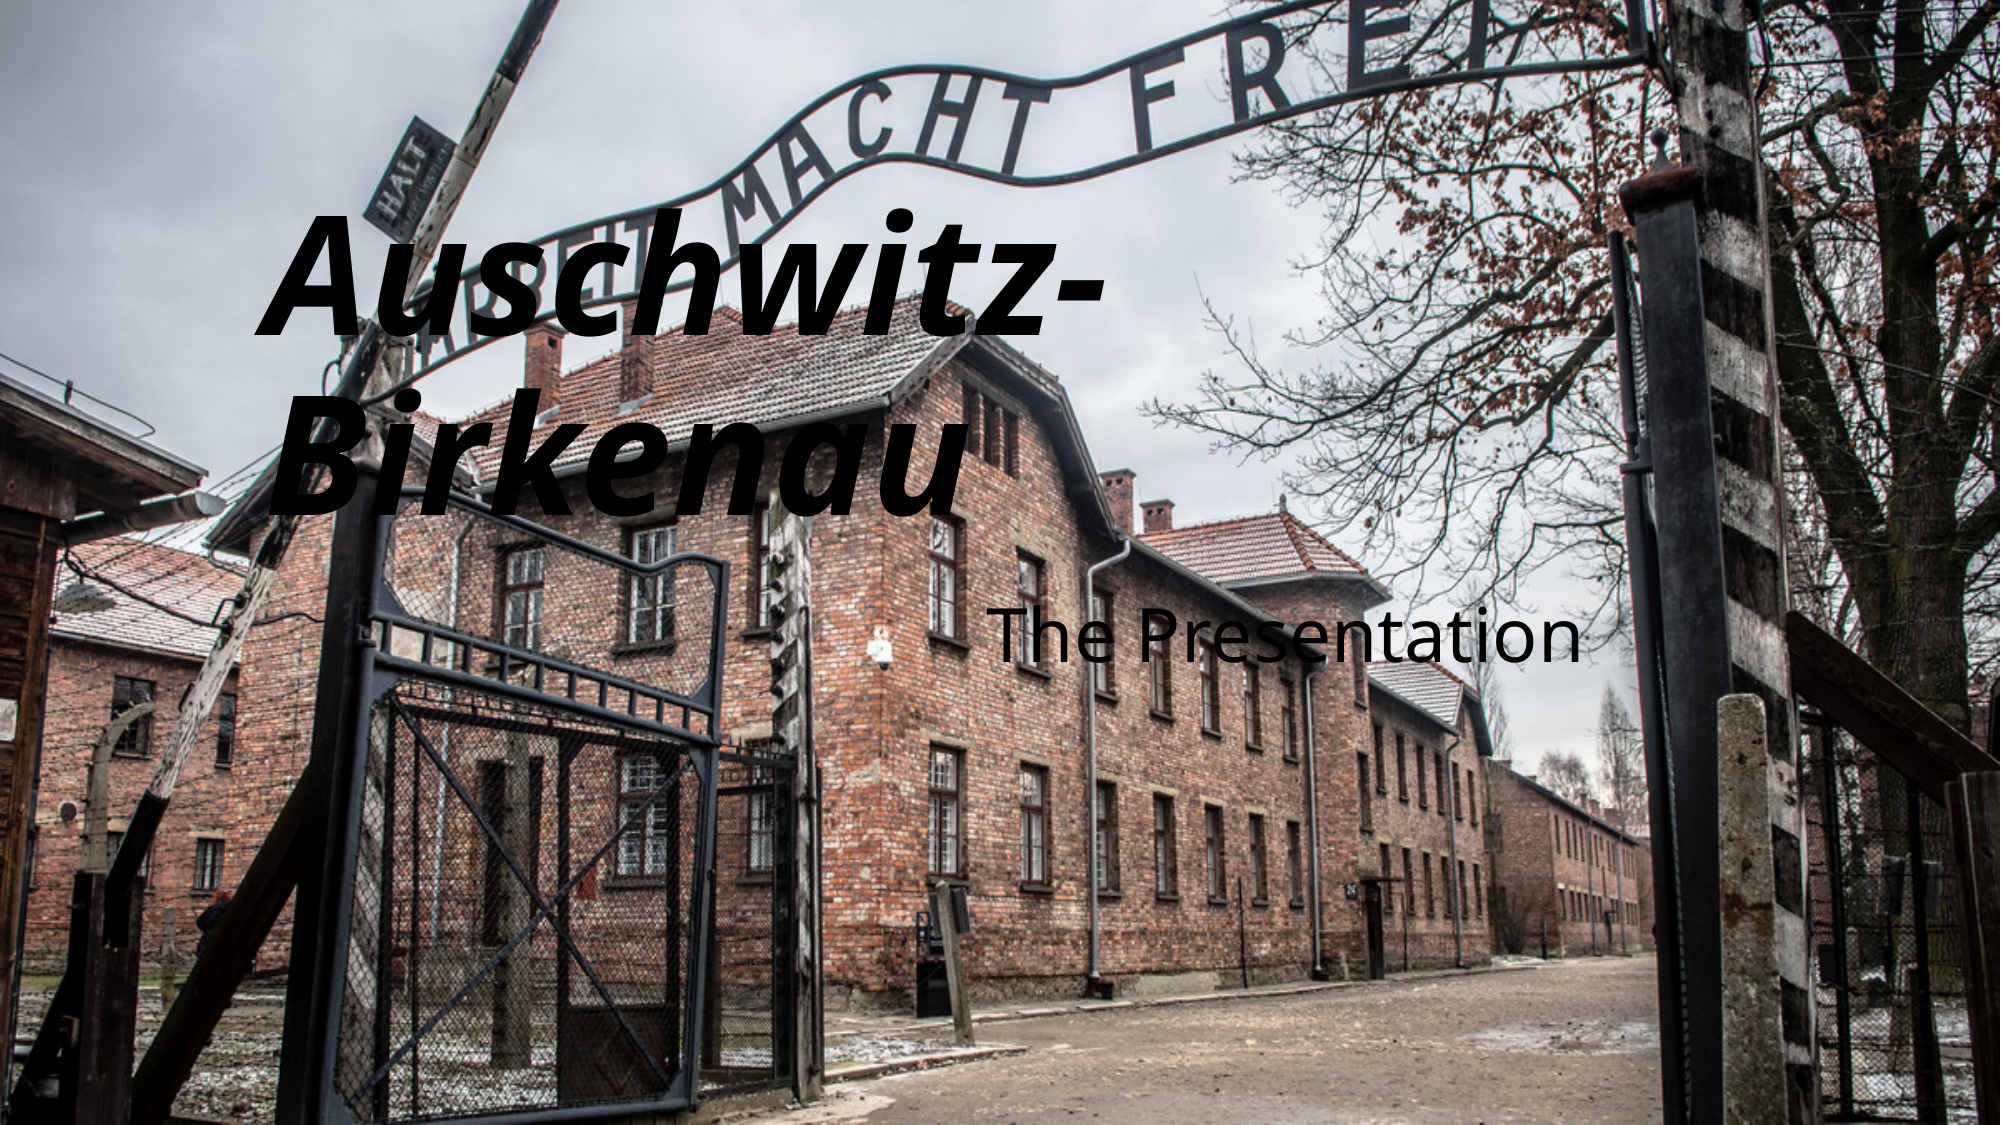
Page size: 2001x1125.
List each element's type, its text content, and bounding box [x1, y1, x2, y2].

title Auschwitz-Birkenau [249, 184, 1750, 576]
picture [0, 0, 2000, 1125]
subtitle The Presentation [249, 590, 1750, 863]
